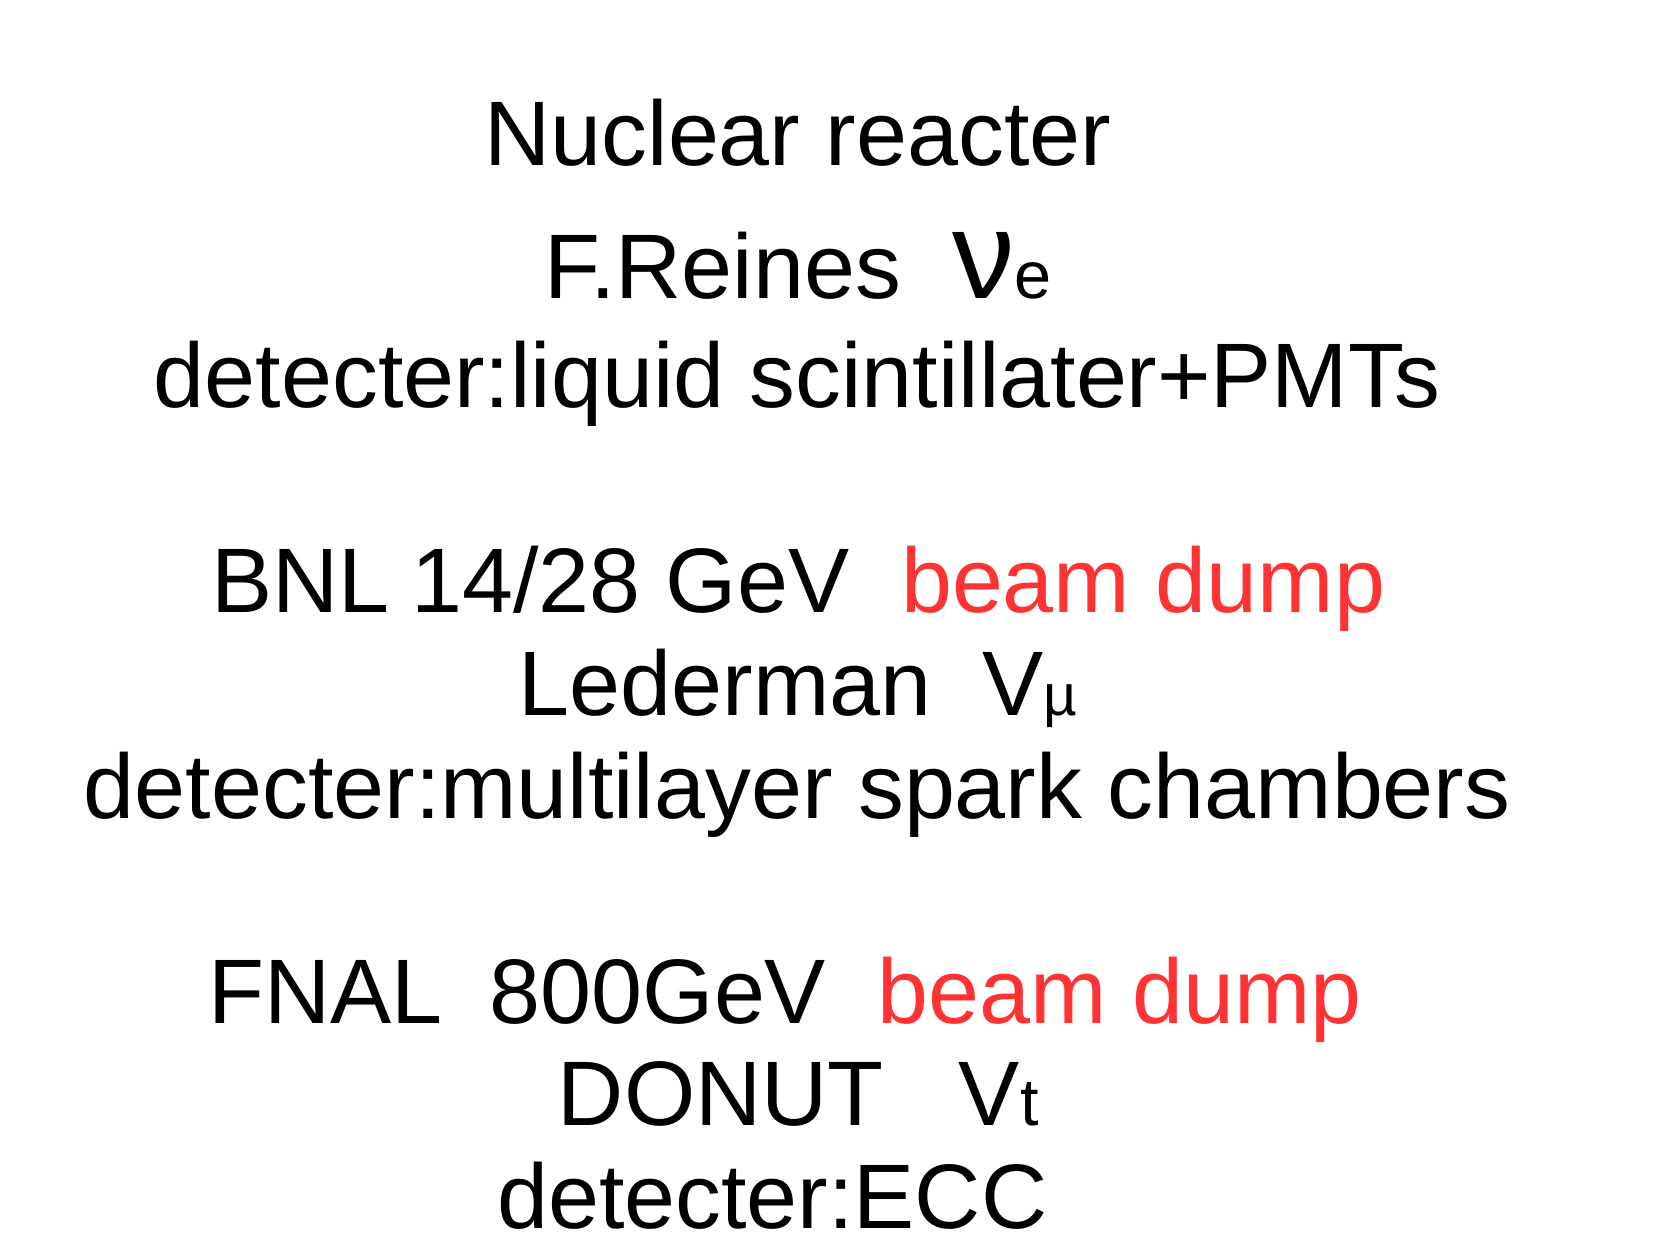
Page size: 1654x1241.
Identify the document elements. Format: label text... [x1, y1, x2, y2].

title Nuclear reacter F.Reines νe detecter:liquid scintillater+PMTs BNL 14/28 GeV beam dump Lederman Vµ detecter:multilayer spark chambers FNAL 800GeV beam dump DONUT Vt detecter:ECC [54, 0, 1543, 1241]
